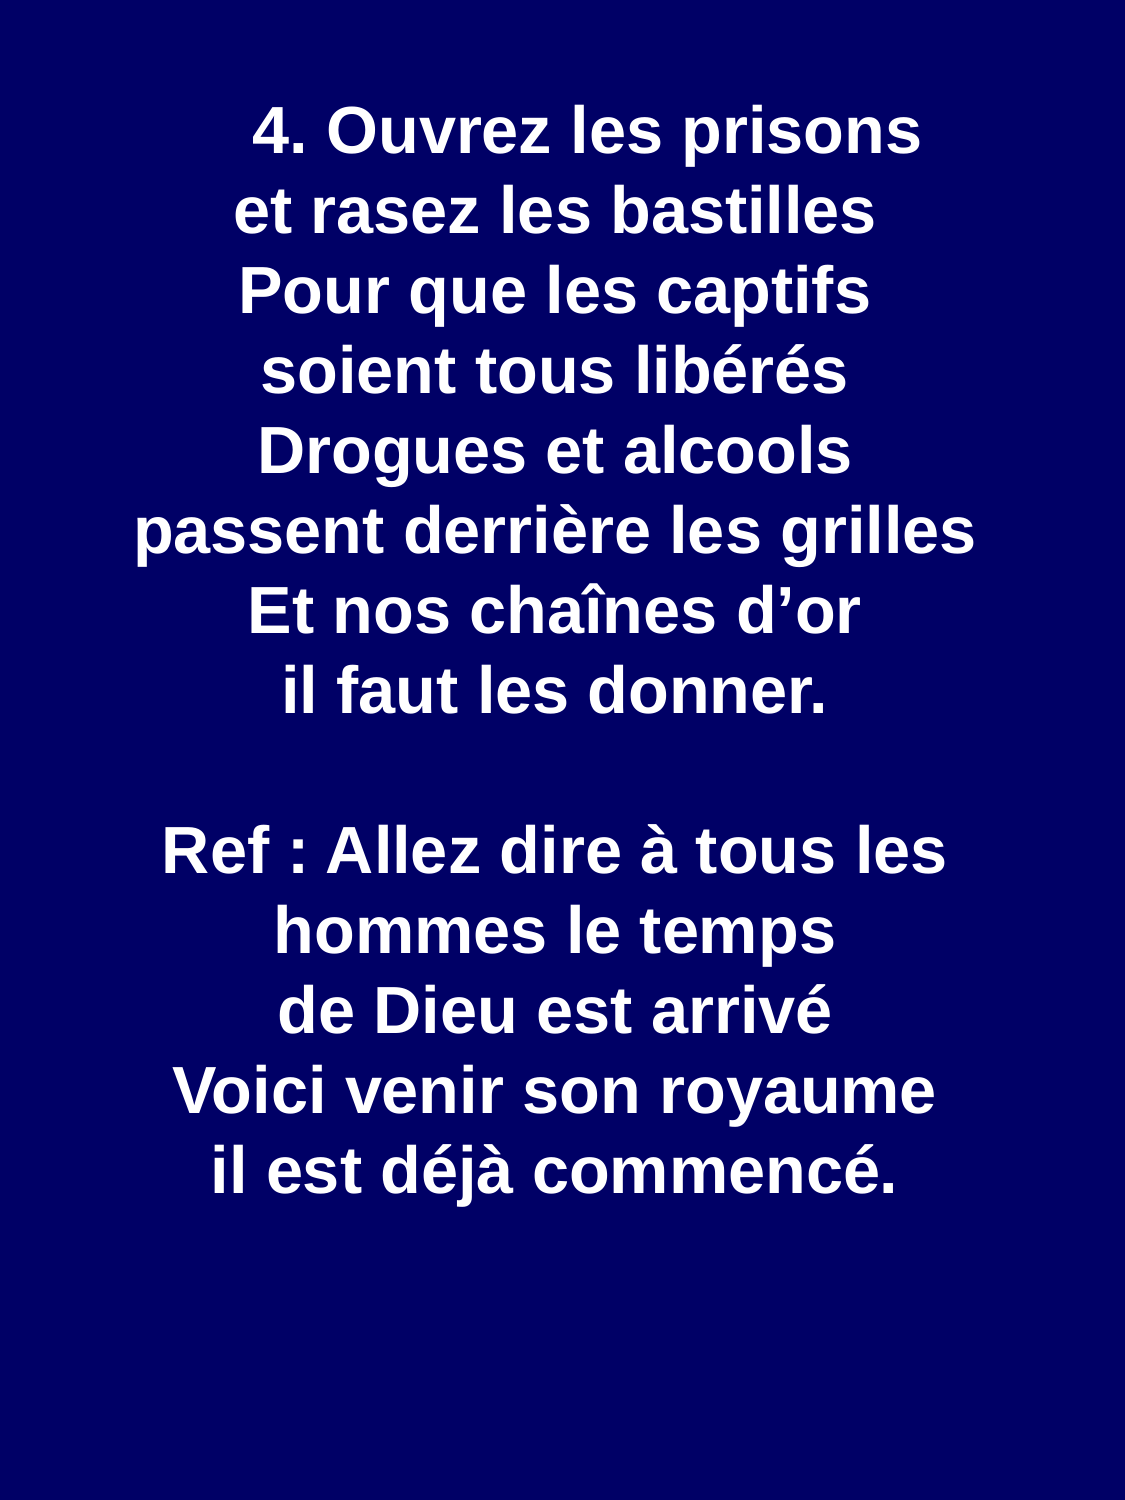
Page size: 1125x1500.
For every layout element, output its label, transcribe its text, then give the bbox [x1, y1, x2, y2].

text_box 4. Ouvrez les prisons et rasez les bastilles Pour que les captifs soient tous libérés Drogues et alcools passent derrière les grilles Et nos chaînes d’or il faut les donner. Ref : Allez dire à tous les hommes le temps de Dieu est arrivé Voici venir son royaume il est déjà commencé. [11, 0, 1099, 1489]
